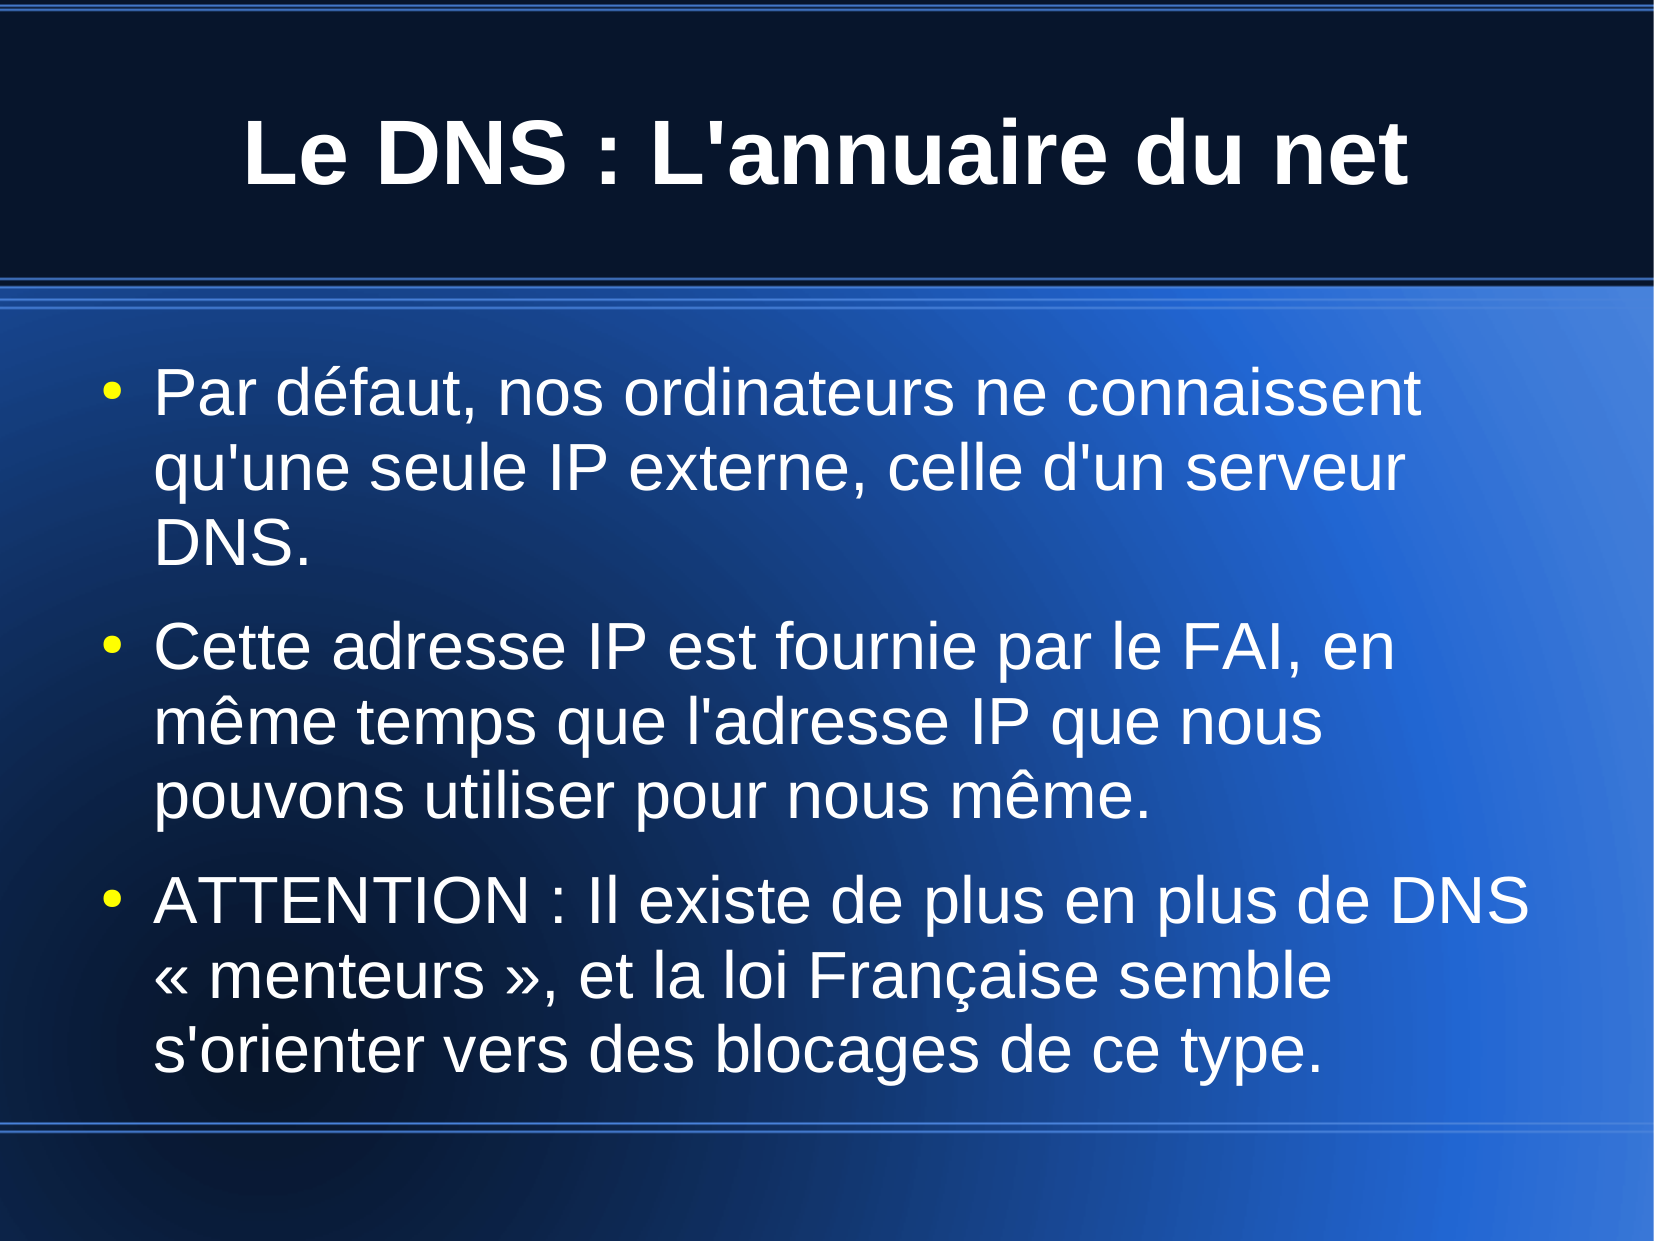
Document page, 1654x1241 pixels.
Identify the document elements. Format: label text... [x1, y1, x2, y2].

picture [0, 0, 1654, 1241]
list Par défaut, nos ordinateurs ne connaissent qu'une seule IP externe, celle d'un serveur DNS. Cette adresse IP est fournie par le FAI, en même temps que l'adresse IP que nous pouvons utiliser pour nous même. ATTENTION : Il existe de plus en plus de DNS « menteurs », et la loi Française semble s'orienter vers des blocages de ce type. [82, 355, 1571, 1174]
title Le DNS : L'annuaire du net [82, 49, 1571, 257]
